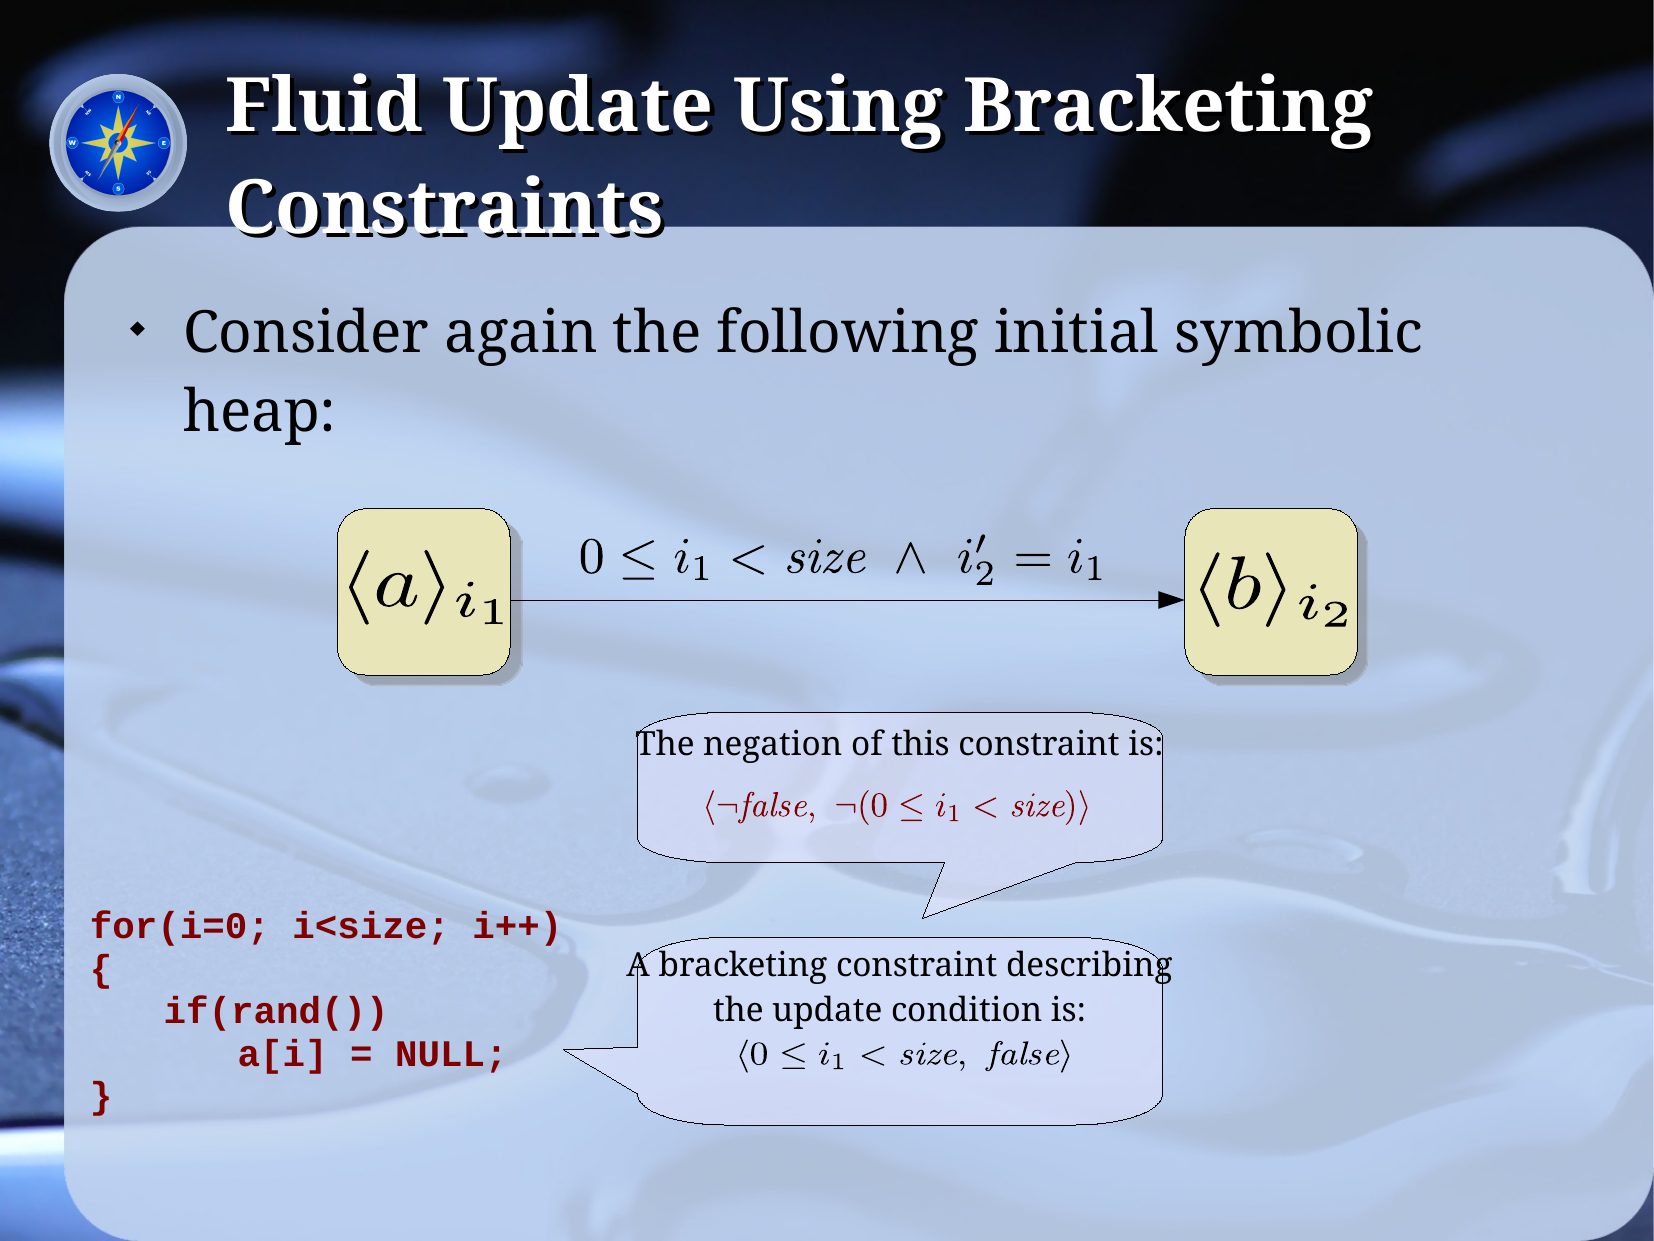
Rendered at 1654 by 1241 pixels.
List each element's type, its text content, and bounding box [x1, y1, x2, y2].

picture [0, 0, 1654, 1241]
text_box for(i=0; i<size; i++) { if(rand()) a[i] = NULL; } [75, 900, 611, 1163]
text_box [1184, 508, 1358, 676]
text_box The negation of this constraint is: [637, 712, 1163, 919]
text_box [337, 508, 511, 676]
title Fluid Update Using Bracketing Constraints [225, 49, 1571, 257]
list Consider again the following initial symbolic heap: [112, 290, 1571, 1094]
text_box A bracketing constraint describing the update condition is: [563, 937, 1163, 1126]
